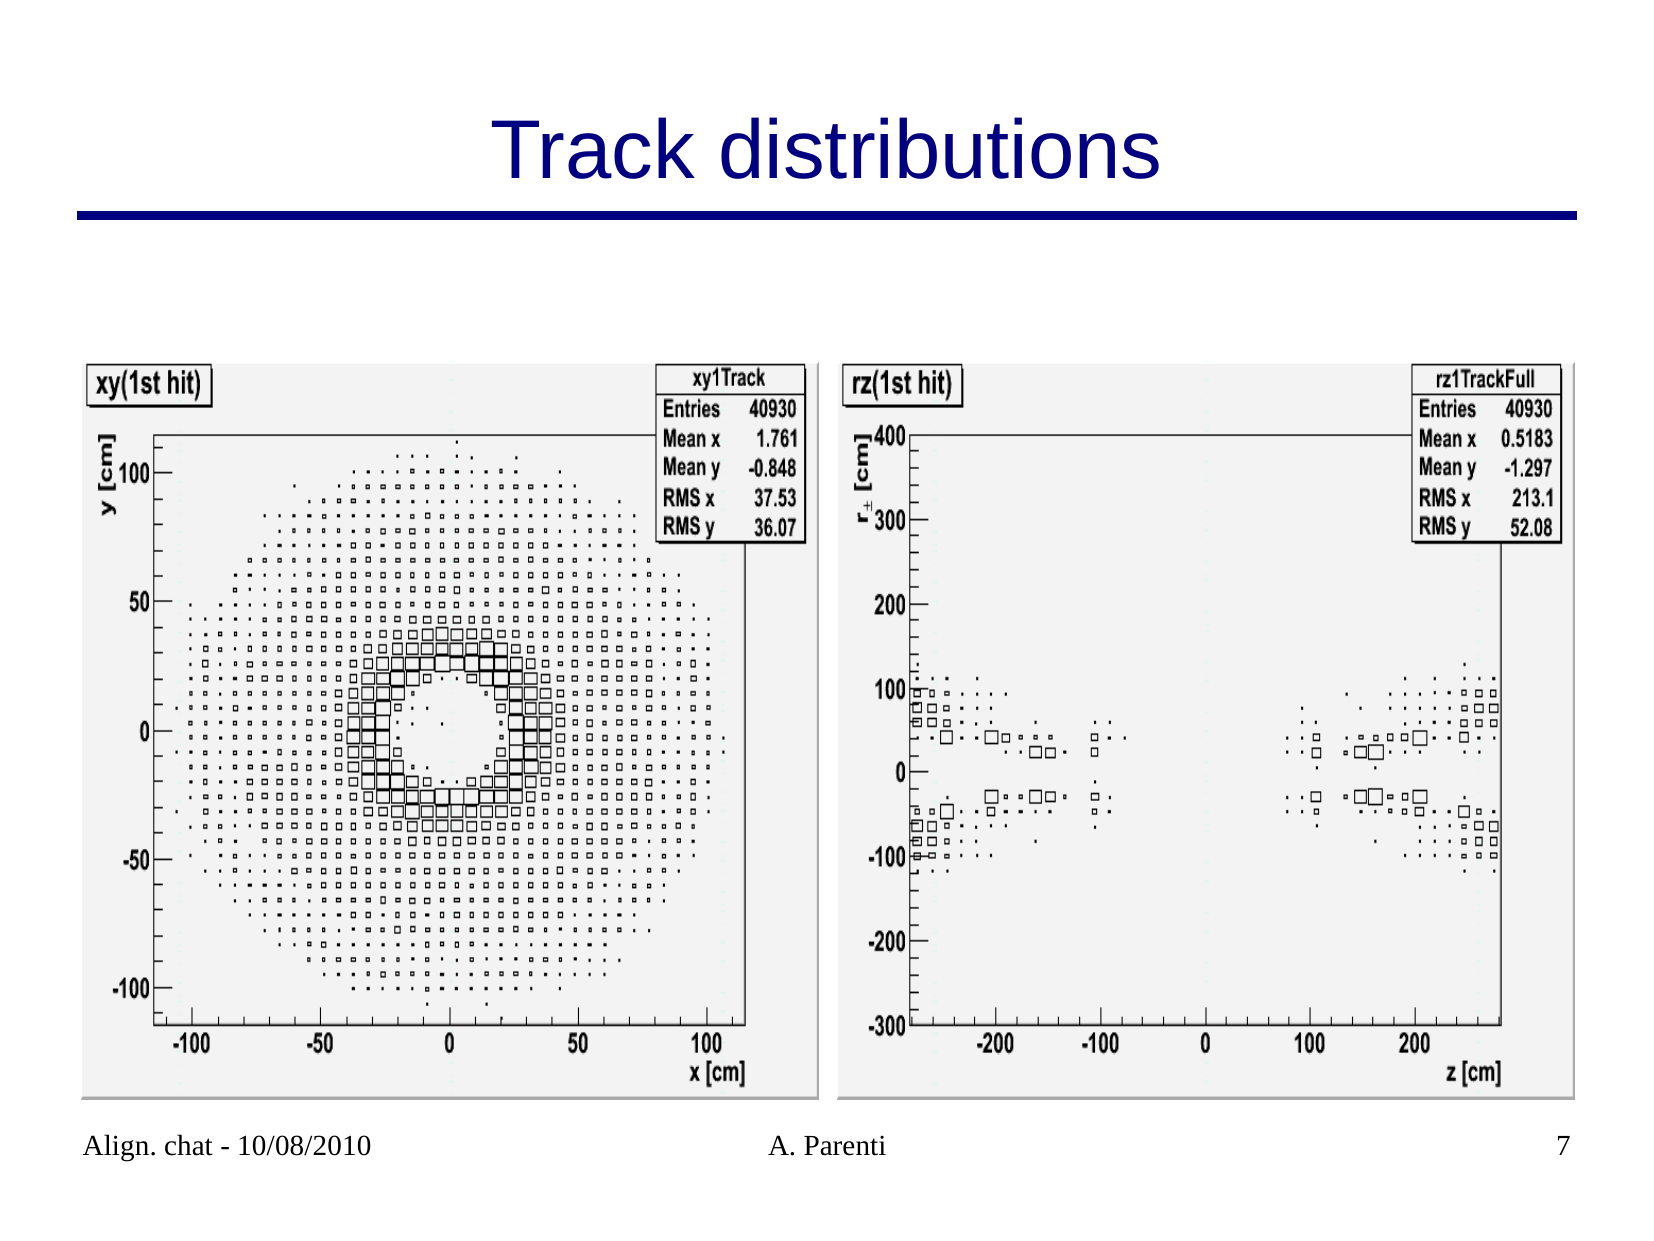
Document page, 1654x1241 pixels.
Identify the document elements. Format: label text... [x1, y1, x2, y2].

picture [836, 361, 1575, 1100]
picture [80, 361, 819, 1100]
title Track distributions [82, 75, 1571, 226]
